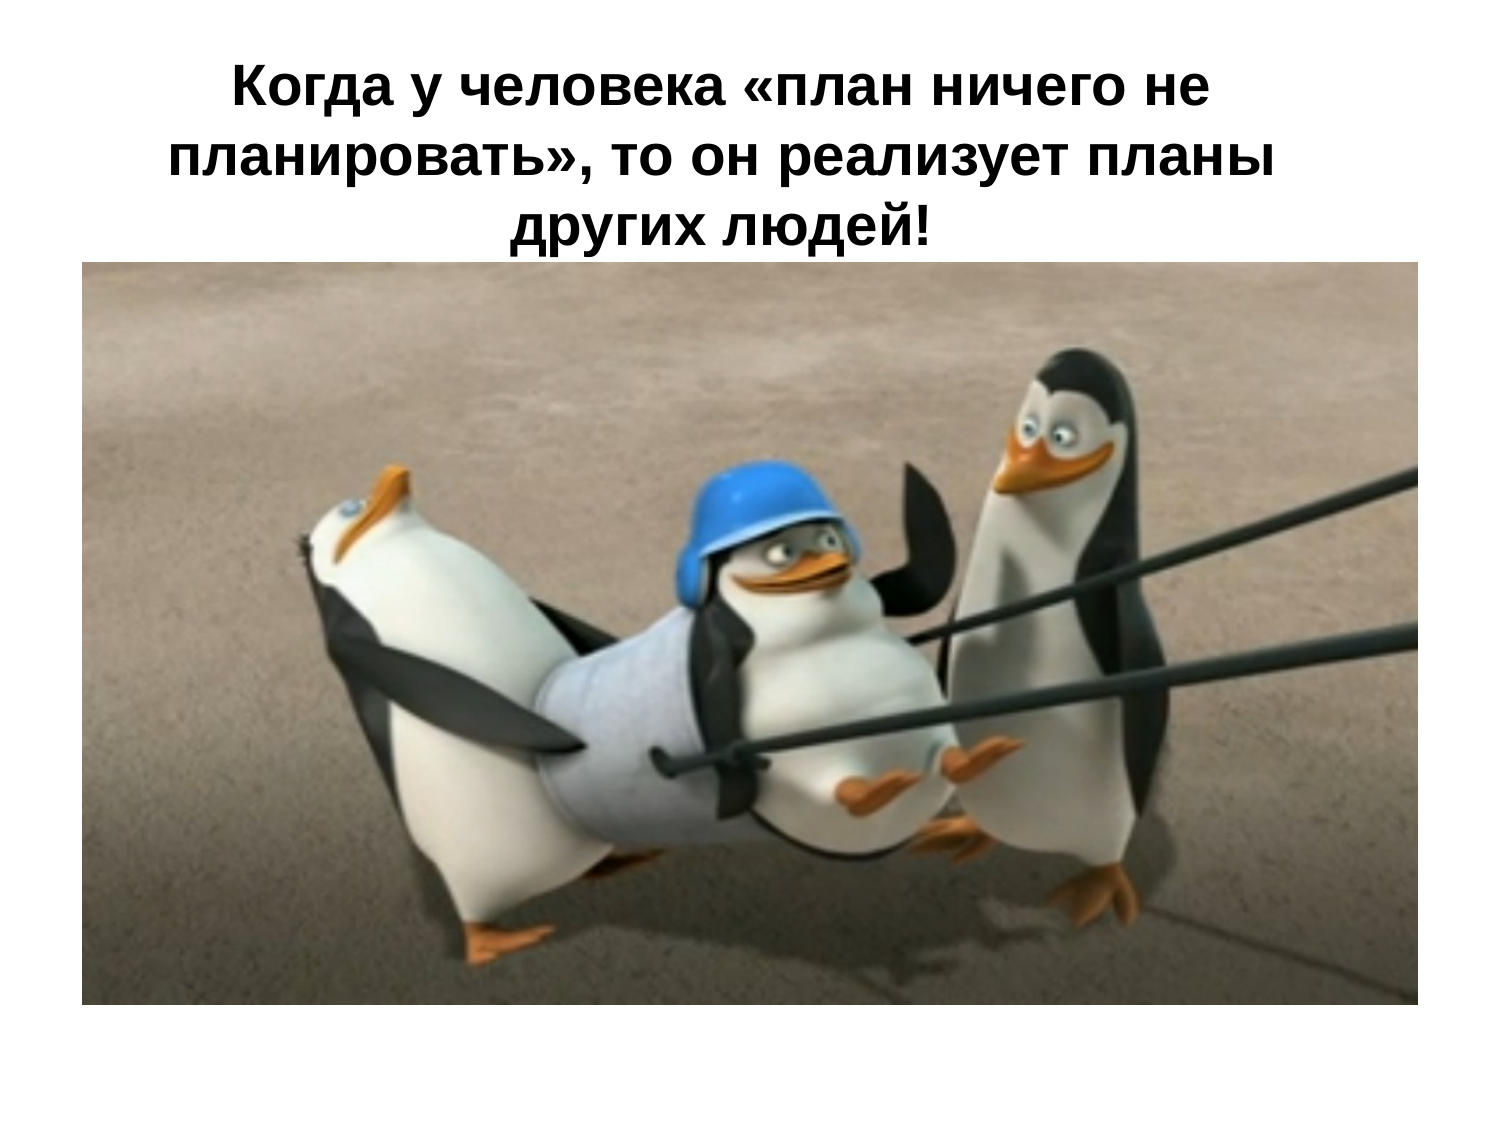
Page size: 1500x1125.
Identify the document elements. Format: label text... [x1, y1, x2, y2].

title Когда у человека «план ничего не планировать», то он реализует планы других людей! [46, 35, 1397, 270]
picture [82, 262, 1418, 1005]
